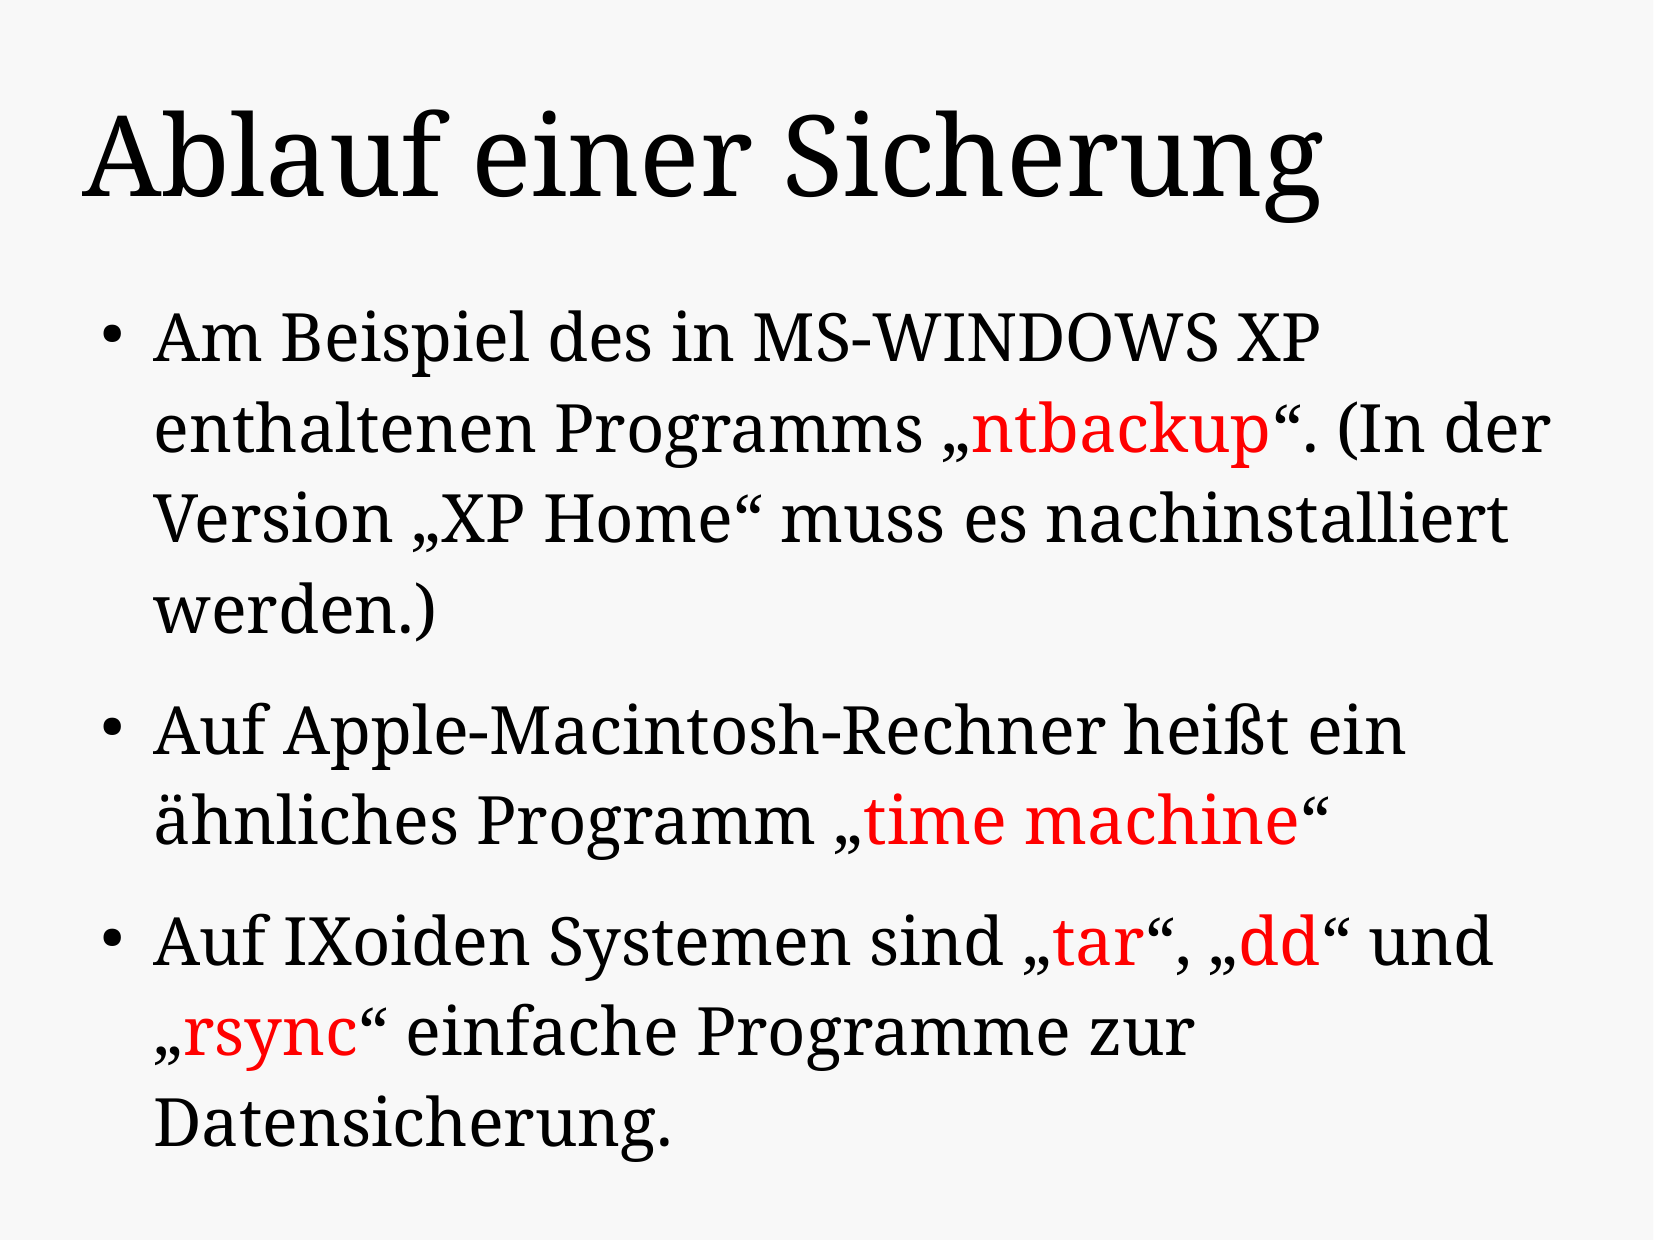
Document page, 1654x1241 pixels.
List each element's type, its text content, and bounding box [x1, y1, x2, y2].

list Am Beispiel des in MS-WINDOWS XP enthaltenen Programms „ntbackup“. (In der Version „XP Home“ muss es nachinstalliert werden.) Auf Apple-Macintosh-Rechner heißt ein ähnliches Programm „time machine“ Auf IXoiden Systemen sind „tar“, „dd“ und „rsync“ einfache Programme zur Datensicherung. [82, 290, 1571, 1241]
title Ablauf einer Sicherung [82, 49, 1571, 257]
